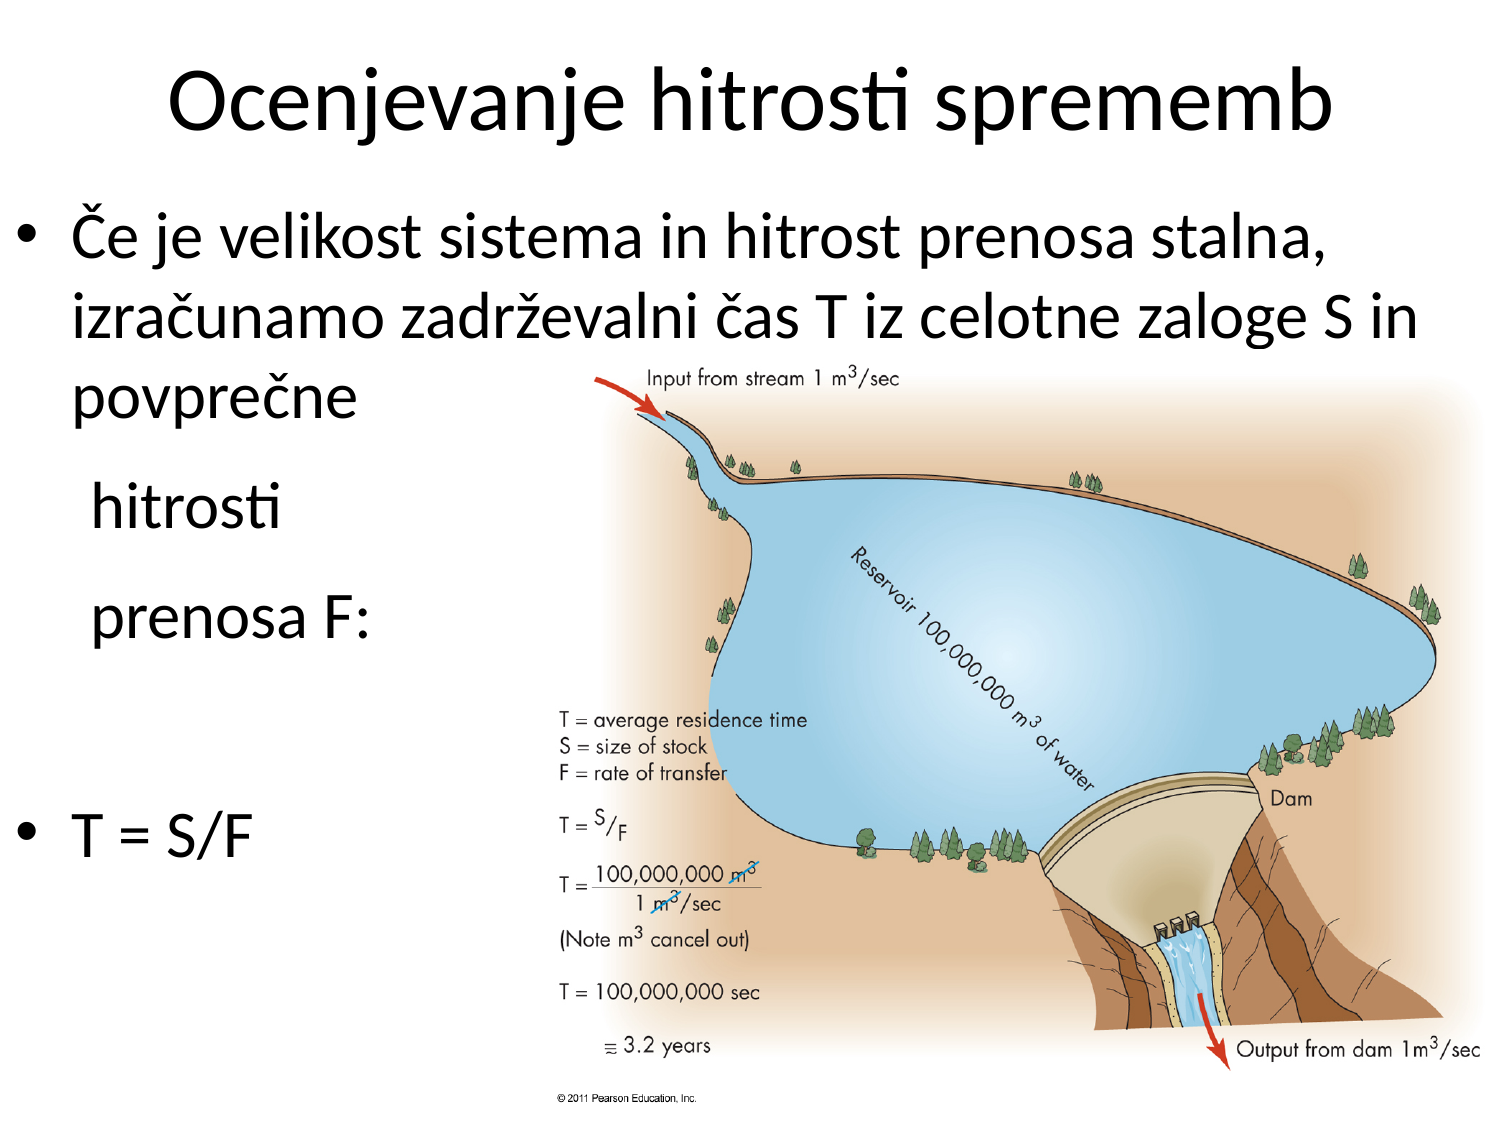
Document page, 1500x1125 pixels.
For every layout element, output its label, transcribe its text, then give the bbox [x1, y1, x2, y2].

list Če je velikost sistema in hitrost prenosa stalna, izračunamo zadrževalni čas T iz celotne zaloge S in povprečne hitrosti prenosa F: T = S/F [0, 184, 1500, 1125]
picture [543, 349, 1500, 1125]
title Ocenjevanje hitrosti sprememb [76, 0, 1427, 184]
